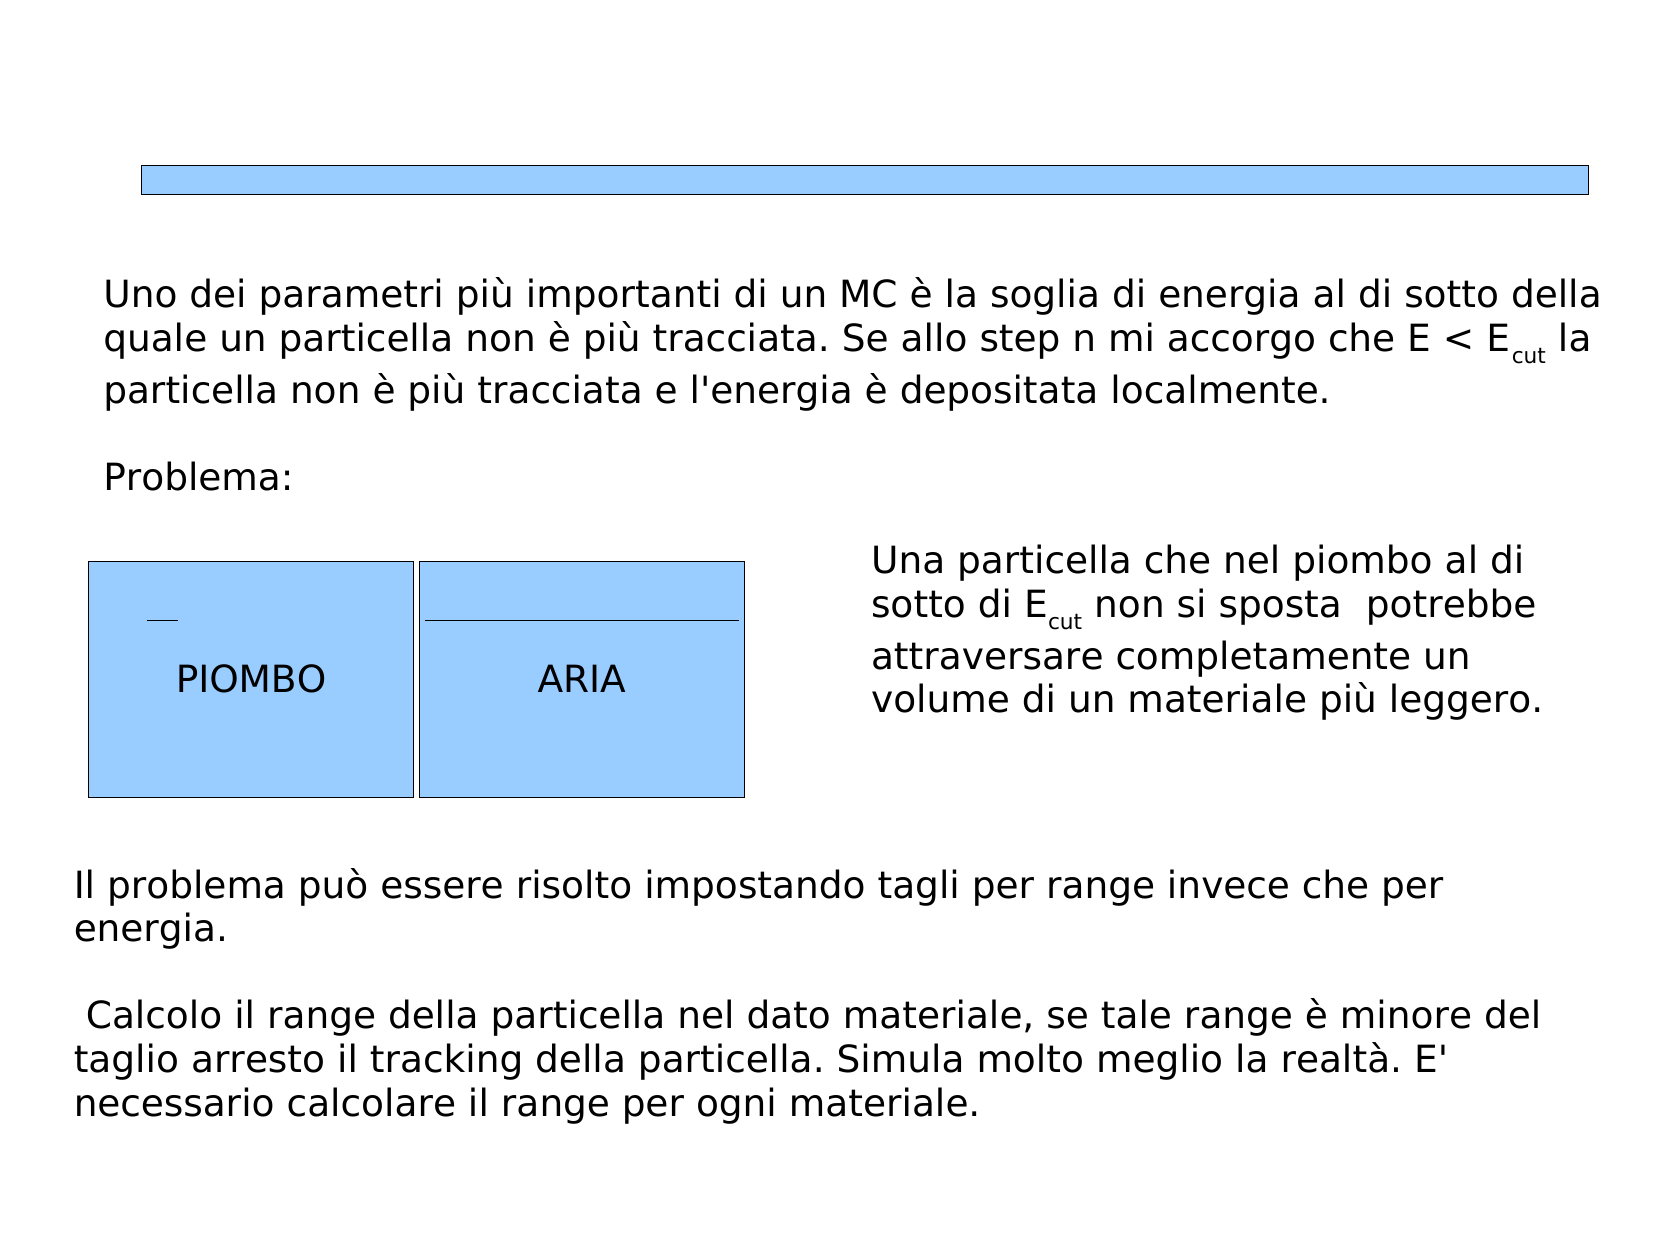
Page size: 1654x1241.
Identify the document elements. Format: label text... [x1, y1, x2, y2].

text_box Uno dei parametri più importanti di un MC è la soglia di energia al di sotto della quale un particella non è più tracciata. Se allo step n mi accorgo che E < Ecut la particella non è più tracciata e l'energia è depositata localmente. Problema: [88, 265, 1625, 507]
text_box ARIA [419, 561, 745, 798]
text_box PIOMBO [88, 561, 414, 798]
text_box Il problema può essere risolto impostando tagli per range invece che per energia. Calcolo il range della particella nel dato materiale, se tale range è minore del taglio arresto il tracking della particella. Simula molto meglio la realtà. E' necessario calcolare il range per ogni materiale. [59, 856, 1625, 1089]
text_box Una particella che nel piombo al di sotto di Ecut non si sposta potrebbe attraversare completamente un volume di un materiale più leggero. [856, 531, 1595, 817]
